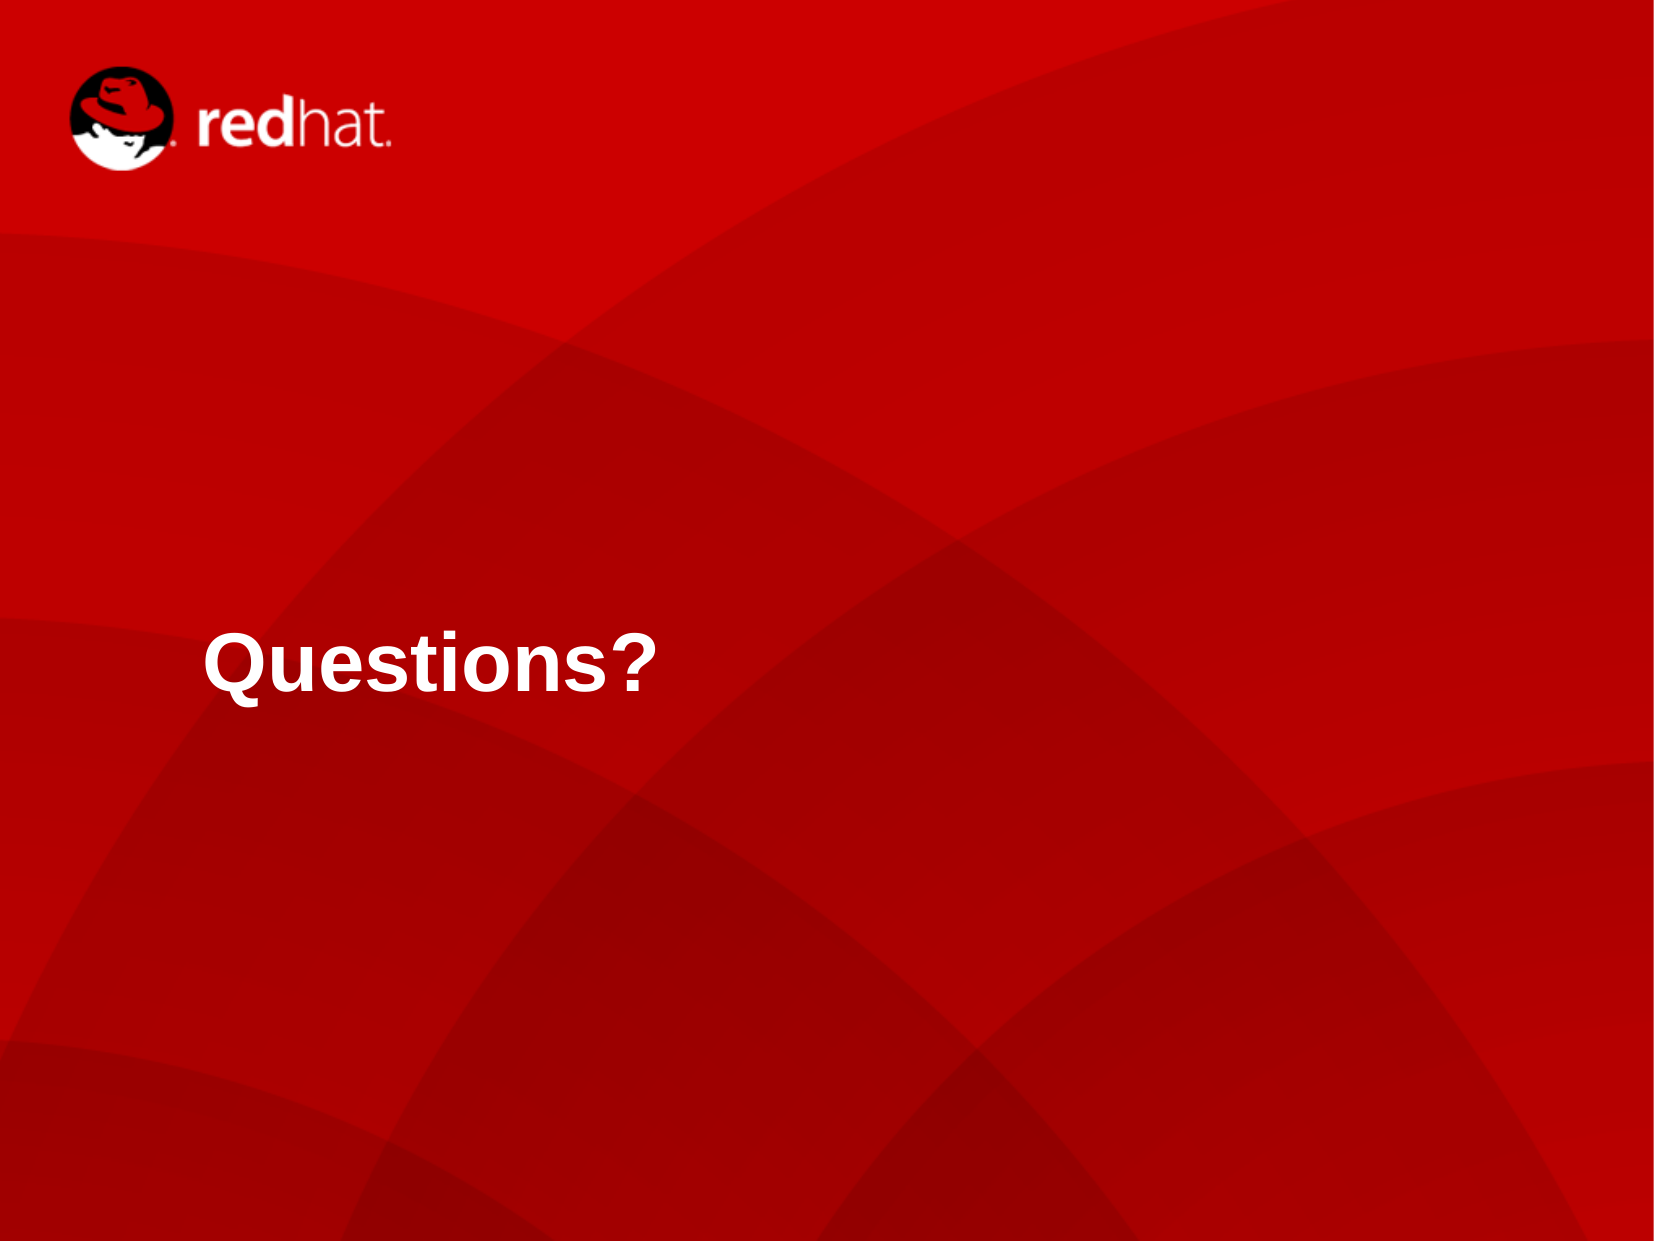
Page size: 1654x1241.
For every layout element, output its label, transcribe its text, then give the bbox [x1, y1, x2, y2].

picture [0, 0, 1654, 1241]
text_box Questions? [187, 562, 1426, 783]
